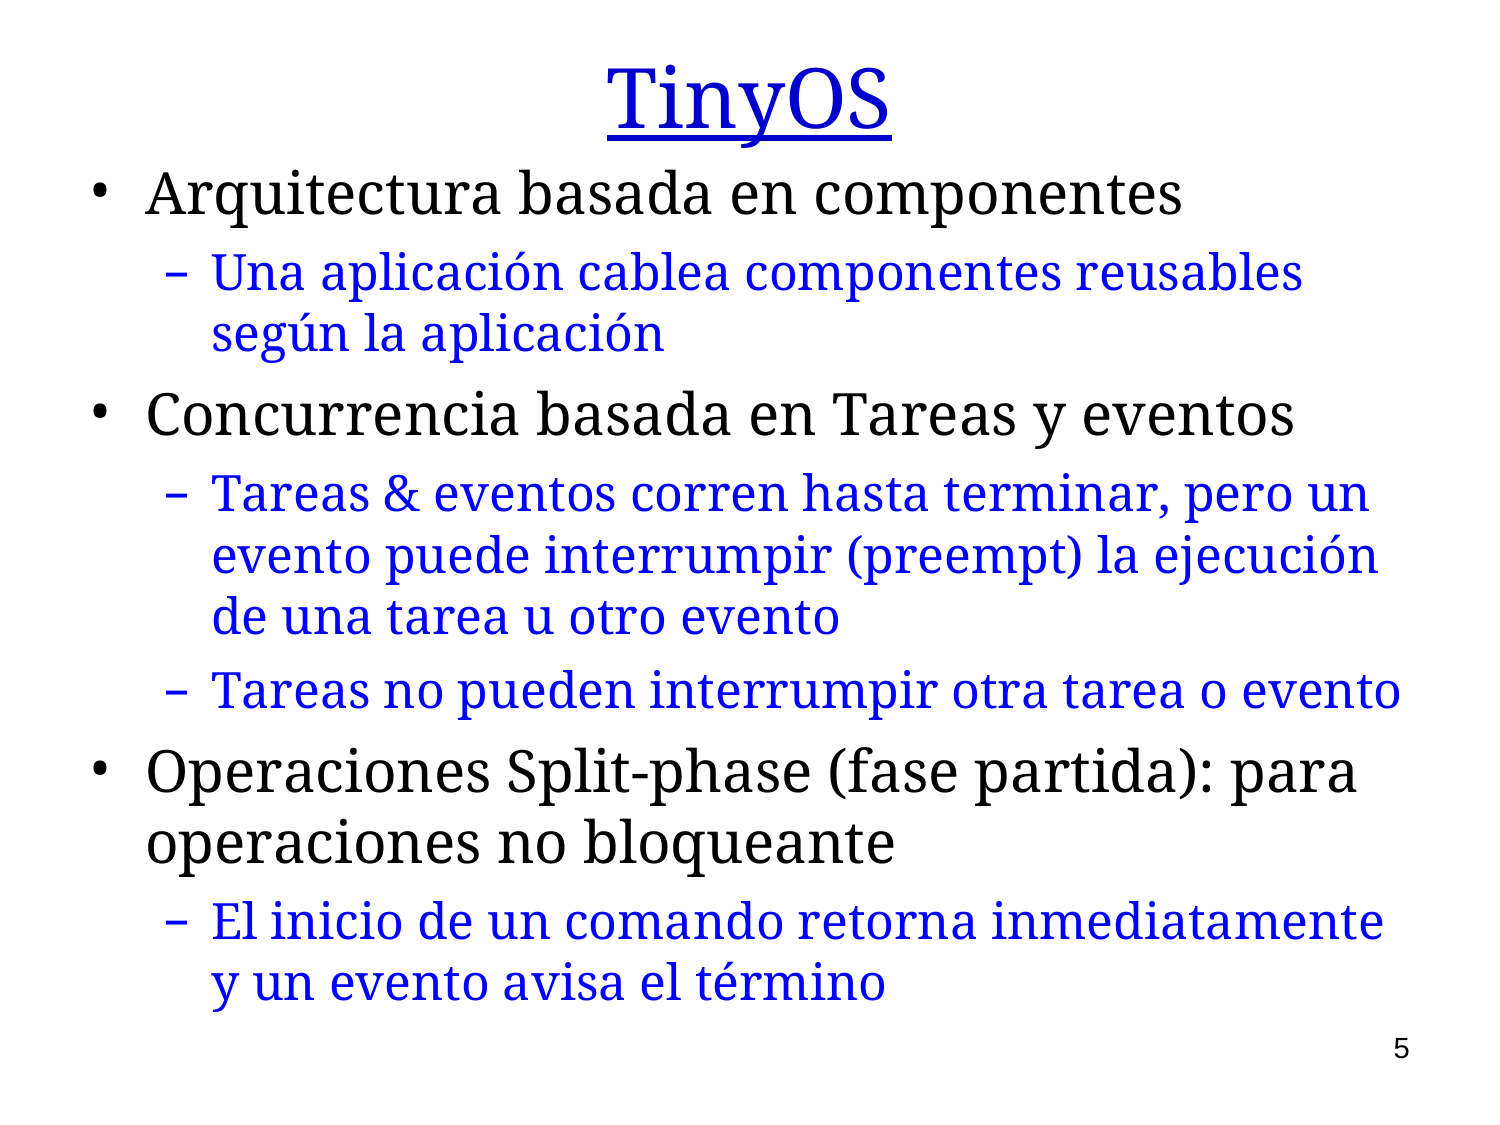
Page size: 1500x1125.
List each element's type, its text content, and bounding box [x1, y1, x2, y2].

list Arquitectura basada en componentes Una aplicación cablea componentes reusables según la aplicación Concurrencia basada en Tareas y eventos Tareas & eventos corren hasta terminar, pero un evento puede interrumpir (preempt) la ejecución de una tarea u otro evento Tareas no pueden interrumpir otra tarea o evento Operaciones Split-phase (fase partida): para operaciones no bloqueante El inicio de un comando retorna inmediatamente y un evento avisa el término [74, 149, 1425, 1041]
title TinyOS [74, 30, 1425, 149]
